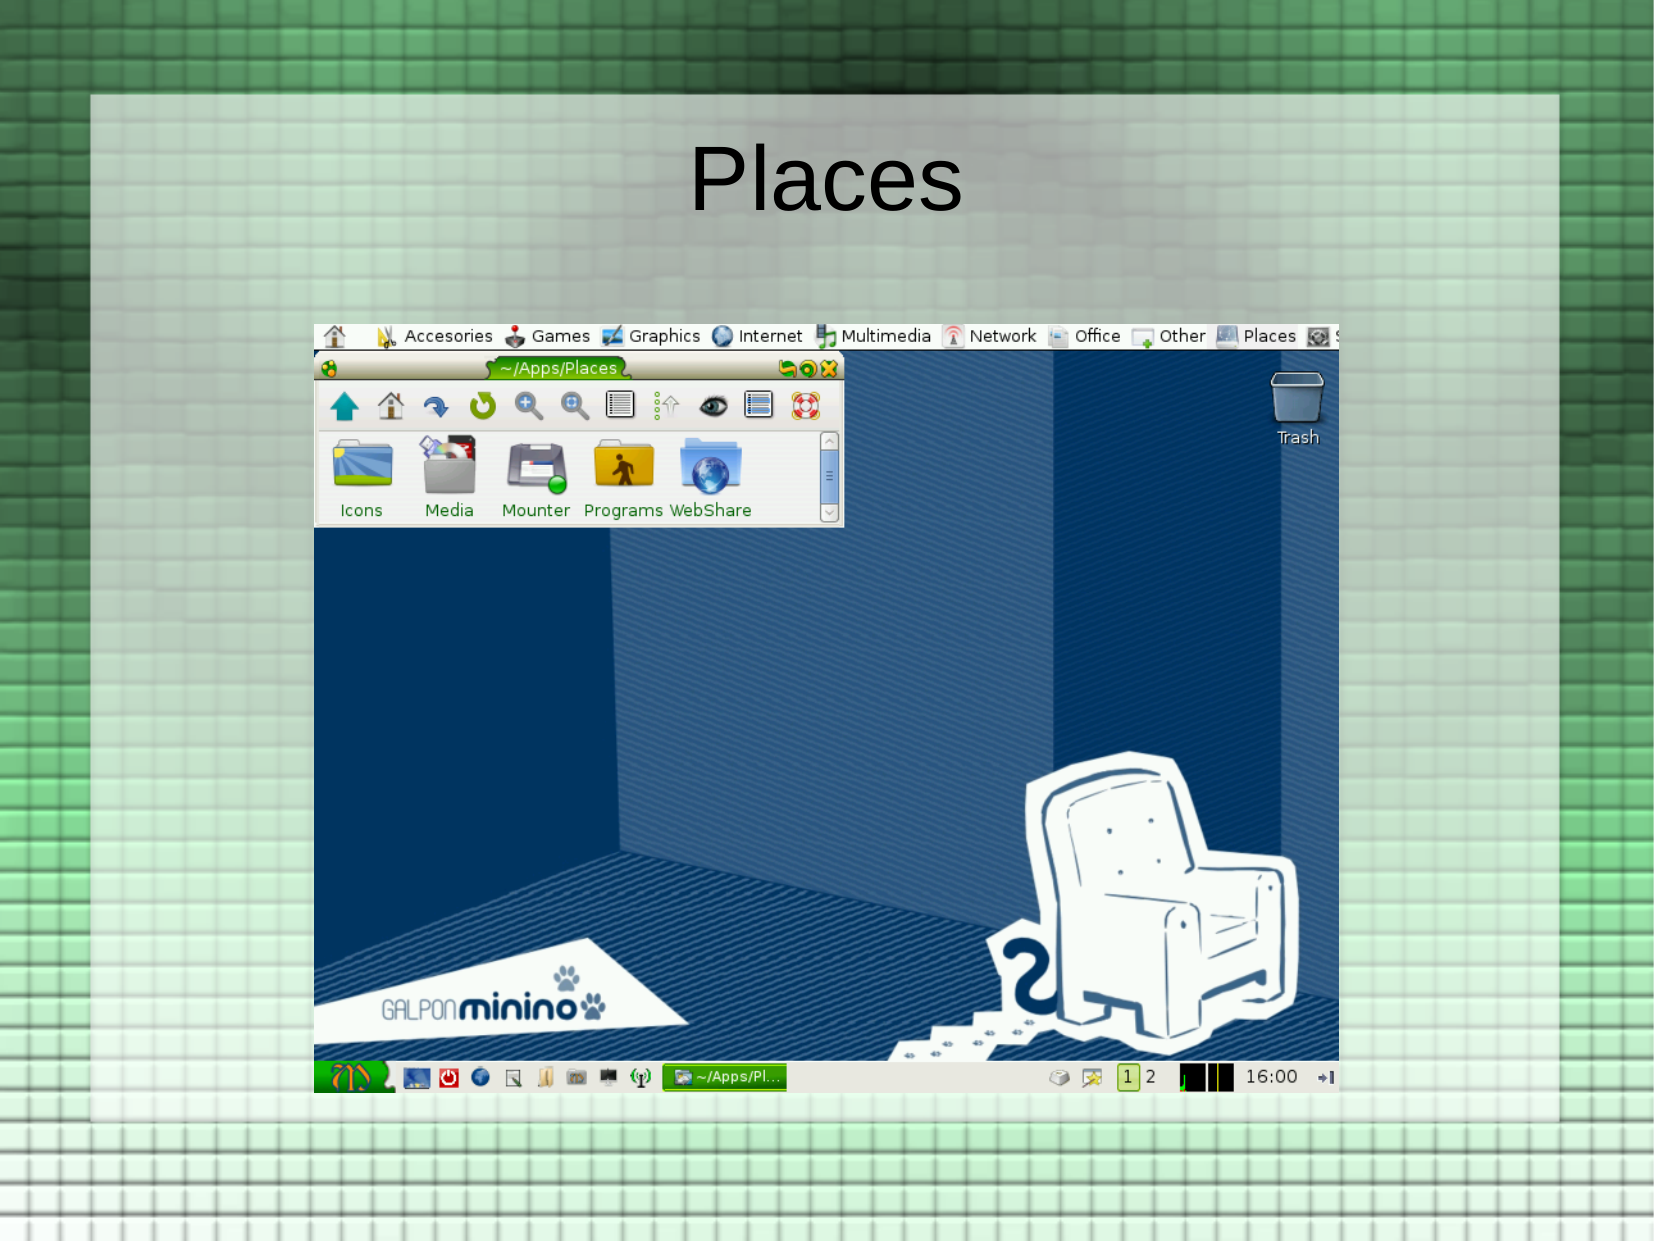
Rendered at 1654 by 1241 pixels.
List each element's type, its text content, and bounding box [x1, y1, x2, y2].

title Places [88, 90, 1565, 266]
picture [0, 0, 1654, 1241]
